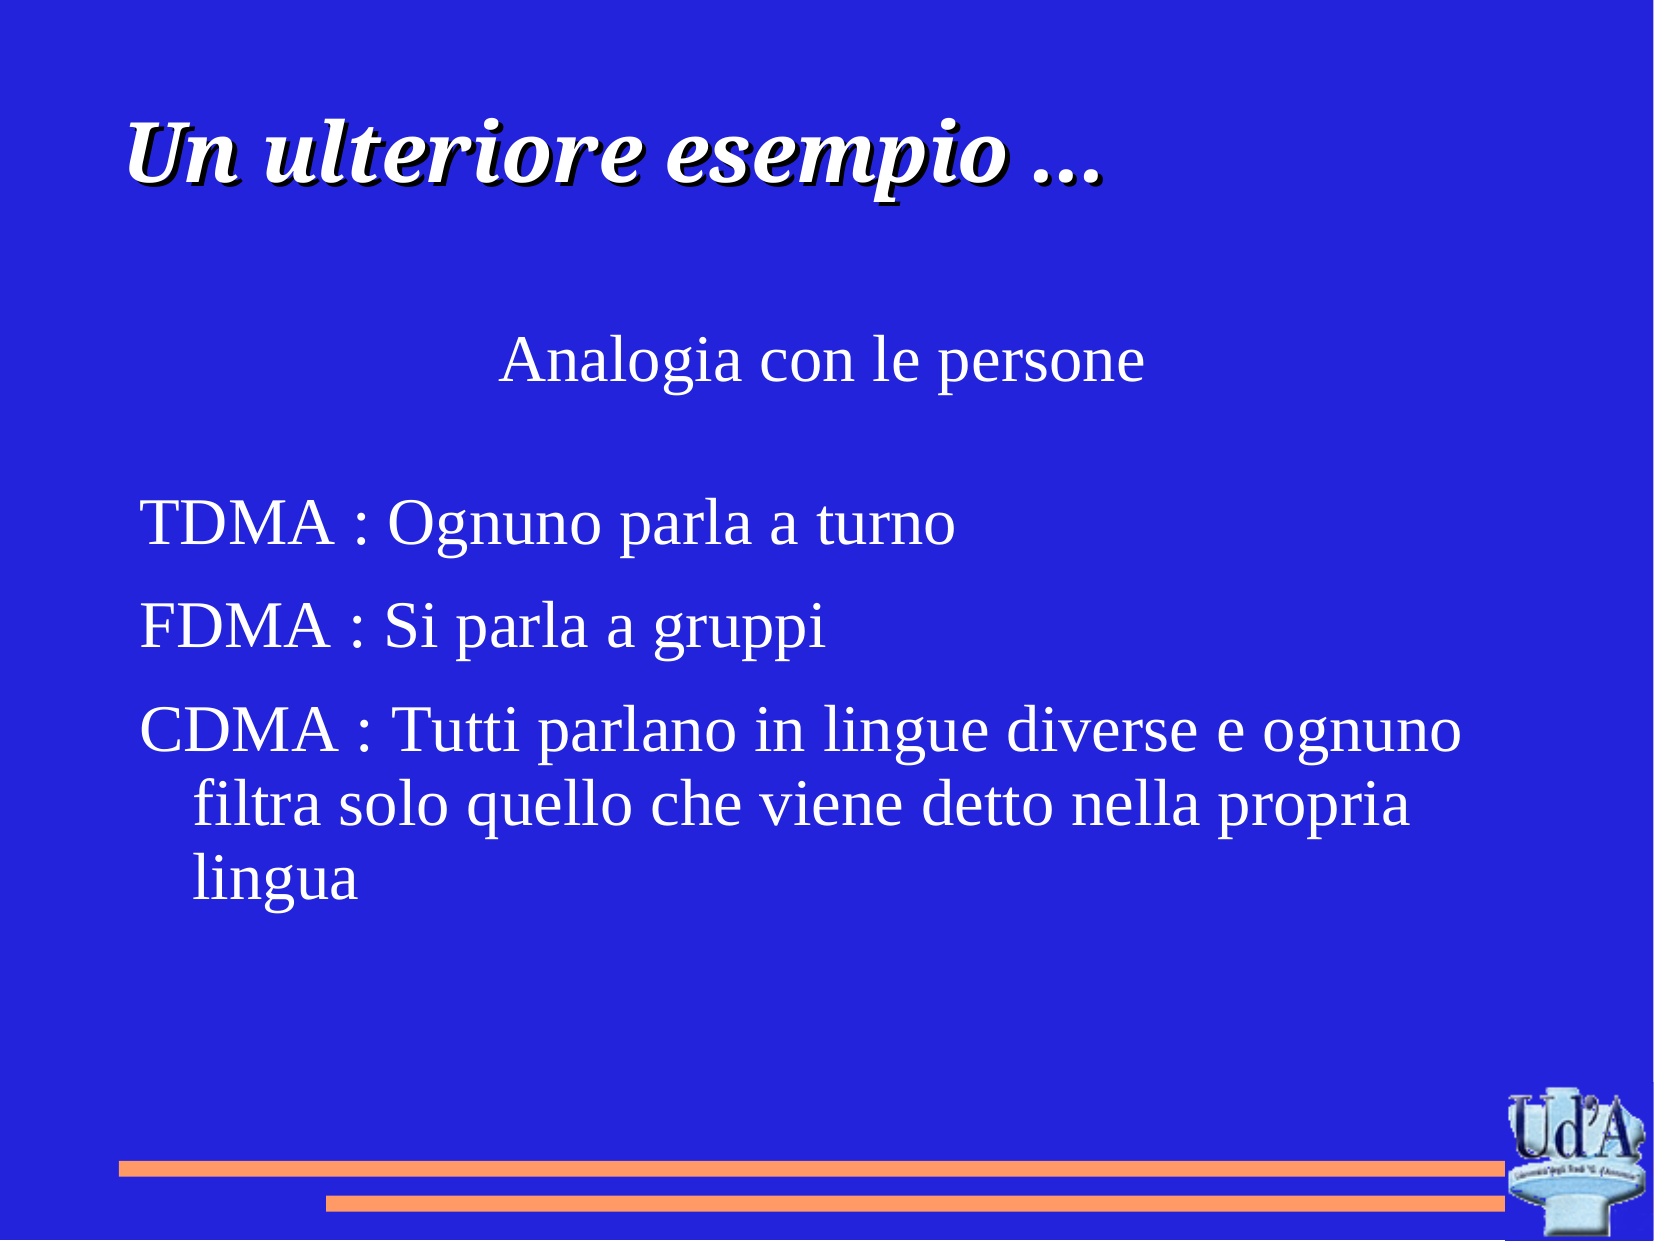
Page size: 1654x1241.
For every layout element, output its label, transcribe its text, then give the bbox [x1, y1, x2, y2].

picture [1505, 1082, 1654, 1241]
list Analogia con le persone TDMA : Ognuno parla a turno FDMA : Si parla a gruppi CDMA : Tutti parlano in lingue diverse e ognuno filtra solo quello che viene detto nella propria lingua [121, 322, 1506, 1118]
title Un ulteriore esempio ... [121, 46, 1534, 254]
